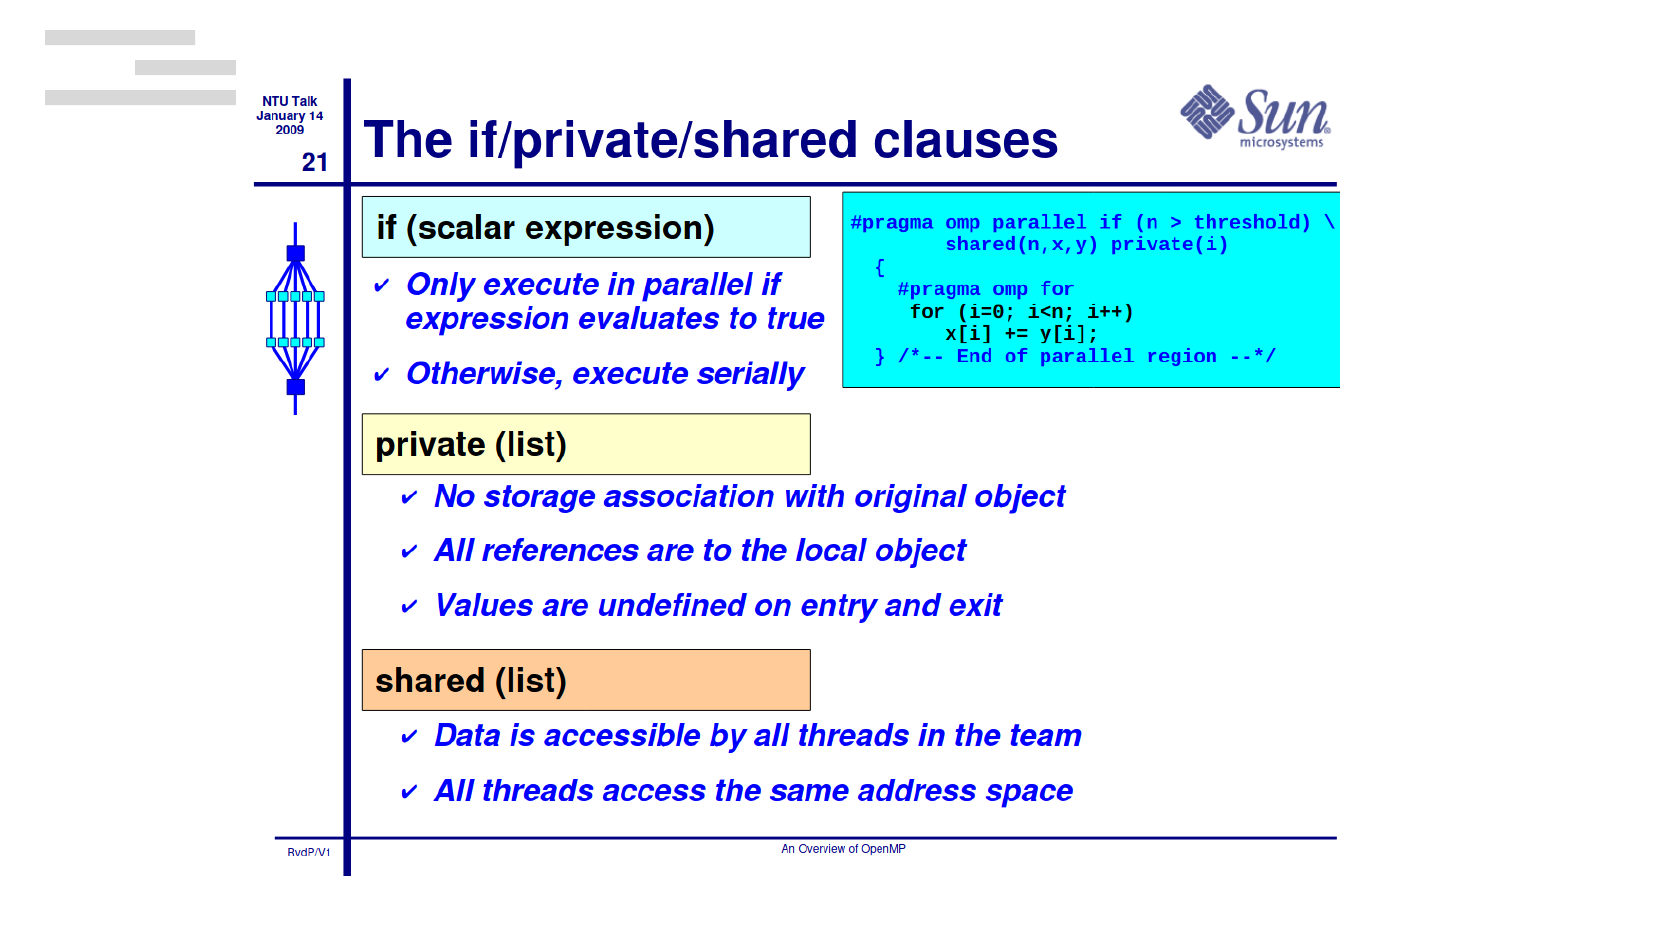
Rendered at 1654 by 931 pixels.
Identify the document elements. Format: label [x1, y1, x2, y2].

picture [236, 58, 1340, 893]
